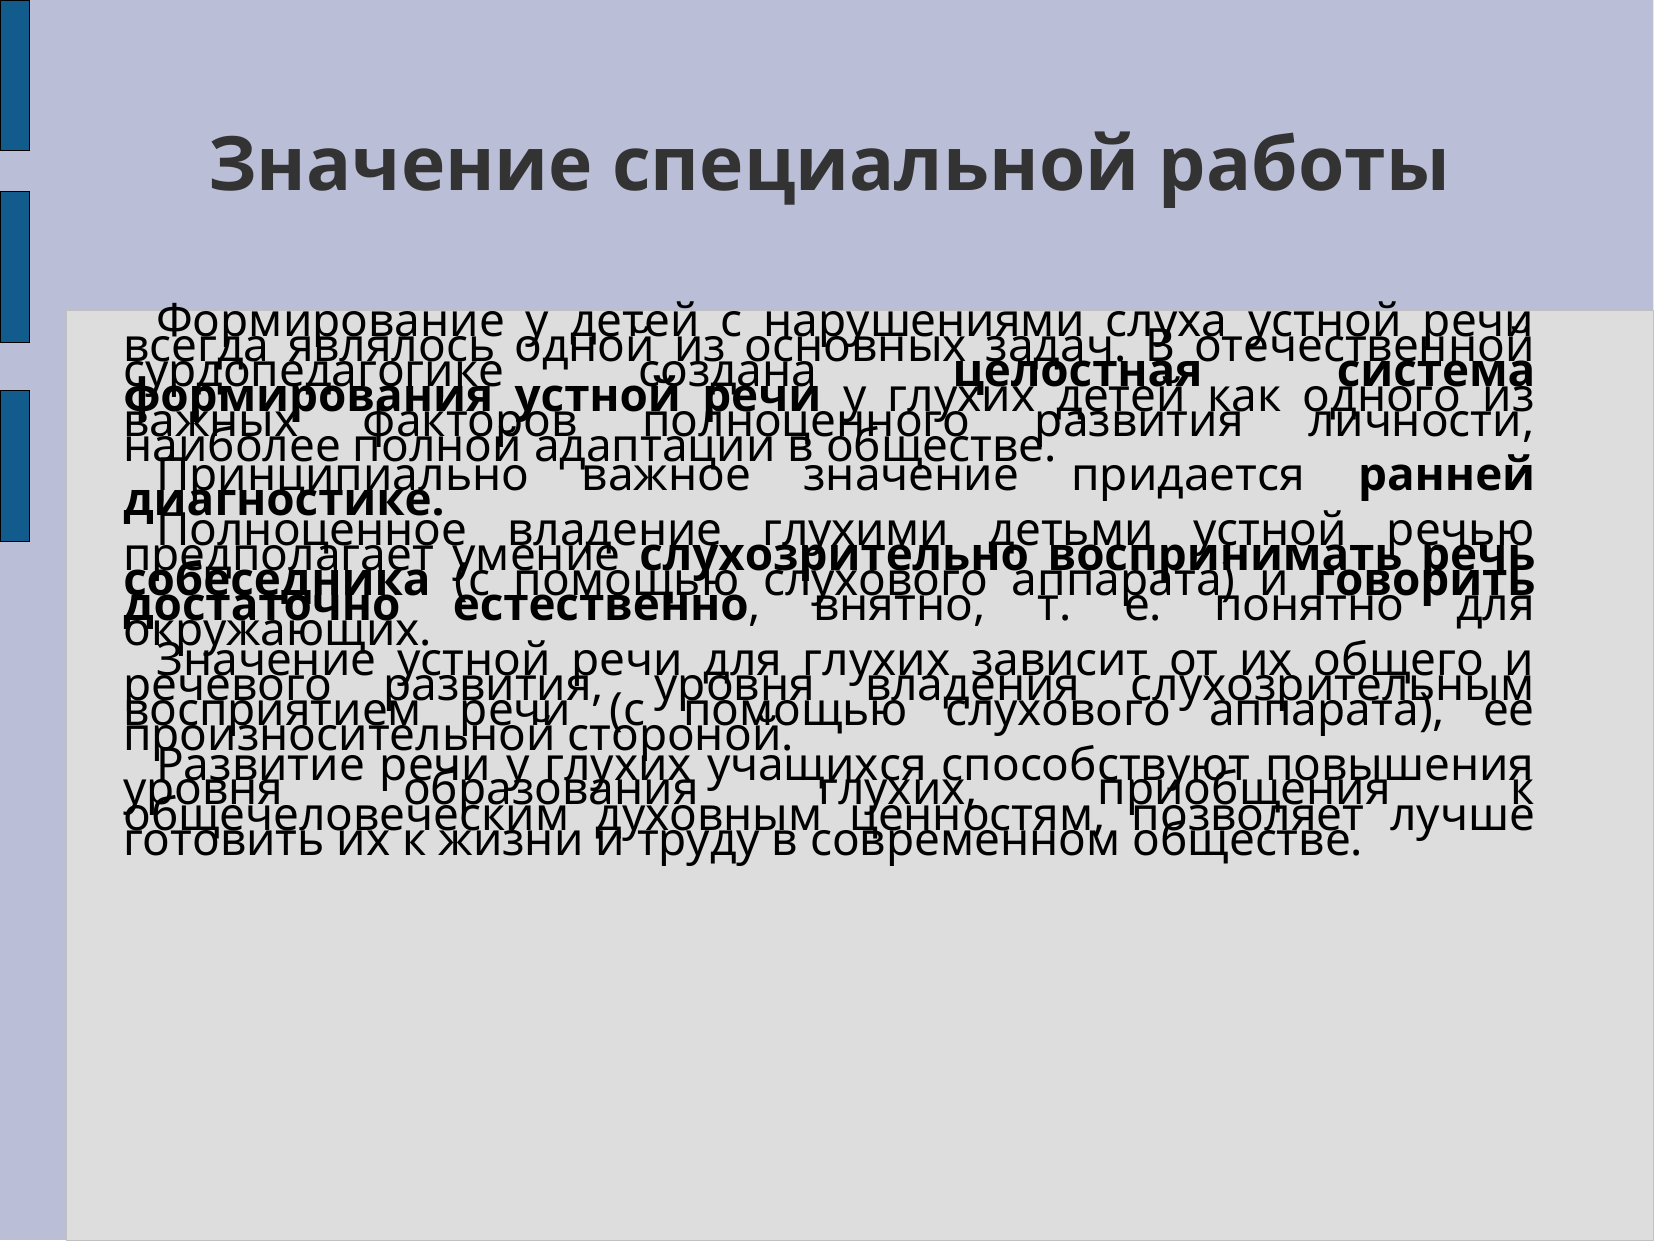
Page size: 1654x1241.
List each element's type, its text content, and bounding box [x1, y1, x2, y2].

title Значение специальной работы [121, 91, 1534, 299]
list Формирование у детей с нарушениями слуха устной речи всегда являлось одной из основных задач. В отечественной сурдопедагогике создана целостная система формирования устной речи у глухих детей как одного из важных факторов полноценного развития личности, наиболее полной адаптации в обществе. Принципиально важное значение придается ранней диагностике. Полноценное владение глухими детьми устной речью предполагает умение слухозрительно воспринимать речь собеседника (с помощью слухового аппарата) и говорить достаточно естественно, внятно, т. е. понятно для окружающих. Значение устной речи для глухих зависит от их общего и речевого развития, уровня владения слухозрительным восприятием речи (с помощью слухового аппарата), ее произносительной стороной. Развитие речи у глухих учащихся способствуют повышения уровня образования глухих, приобщения к общечеловеческим духовным ценностям, позволяет лучше готовить их к жизни и труду в современном обществе. [123, 324, 1536, 1216]
